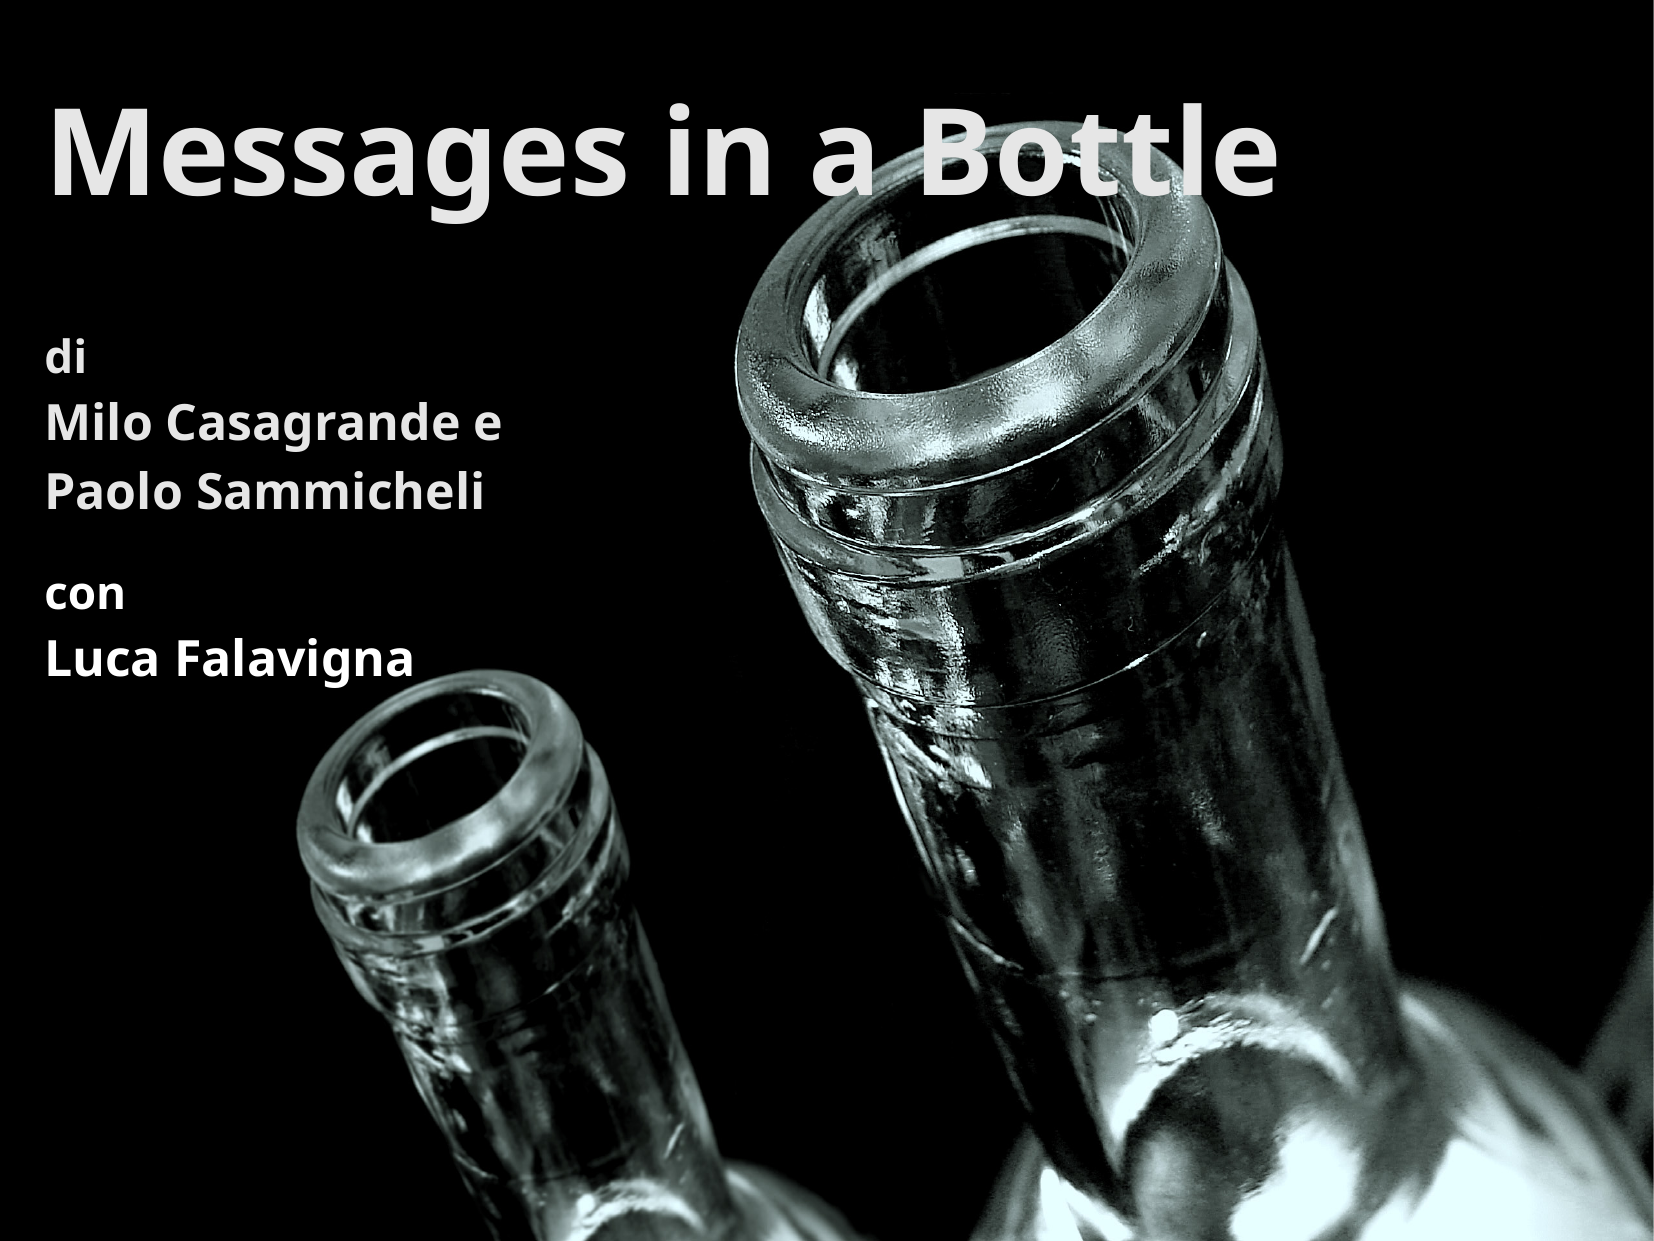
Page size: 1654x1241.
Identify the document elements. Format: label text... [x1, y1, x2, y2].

text_box Messages in a Bottle [29, 59, 1254, 215]
picture [0, 0, 1654, 1241]
text_box di Milo Casagrande e Paolo Sammicheli [29, 317, 502, 502]
text_box con Luca Falavigna [29, 552, 414, 680]
